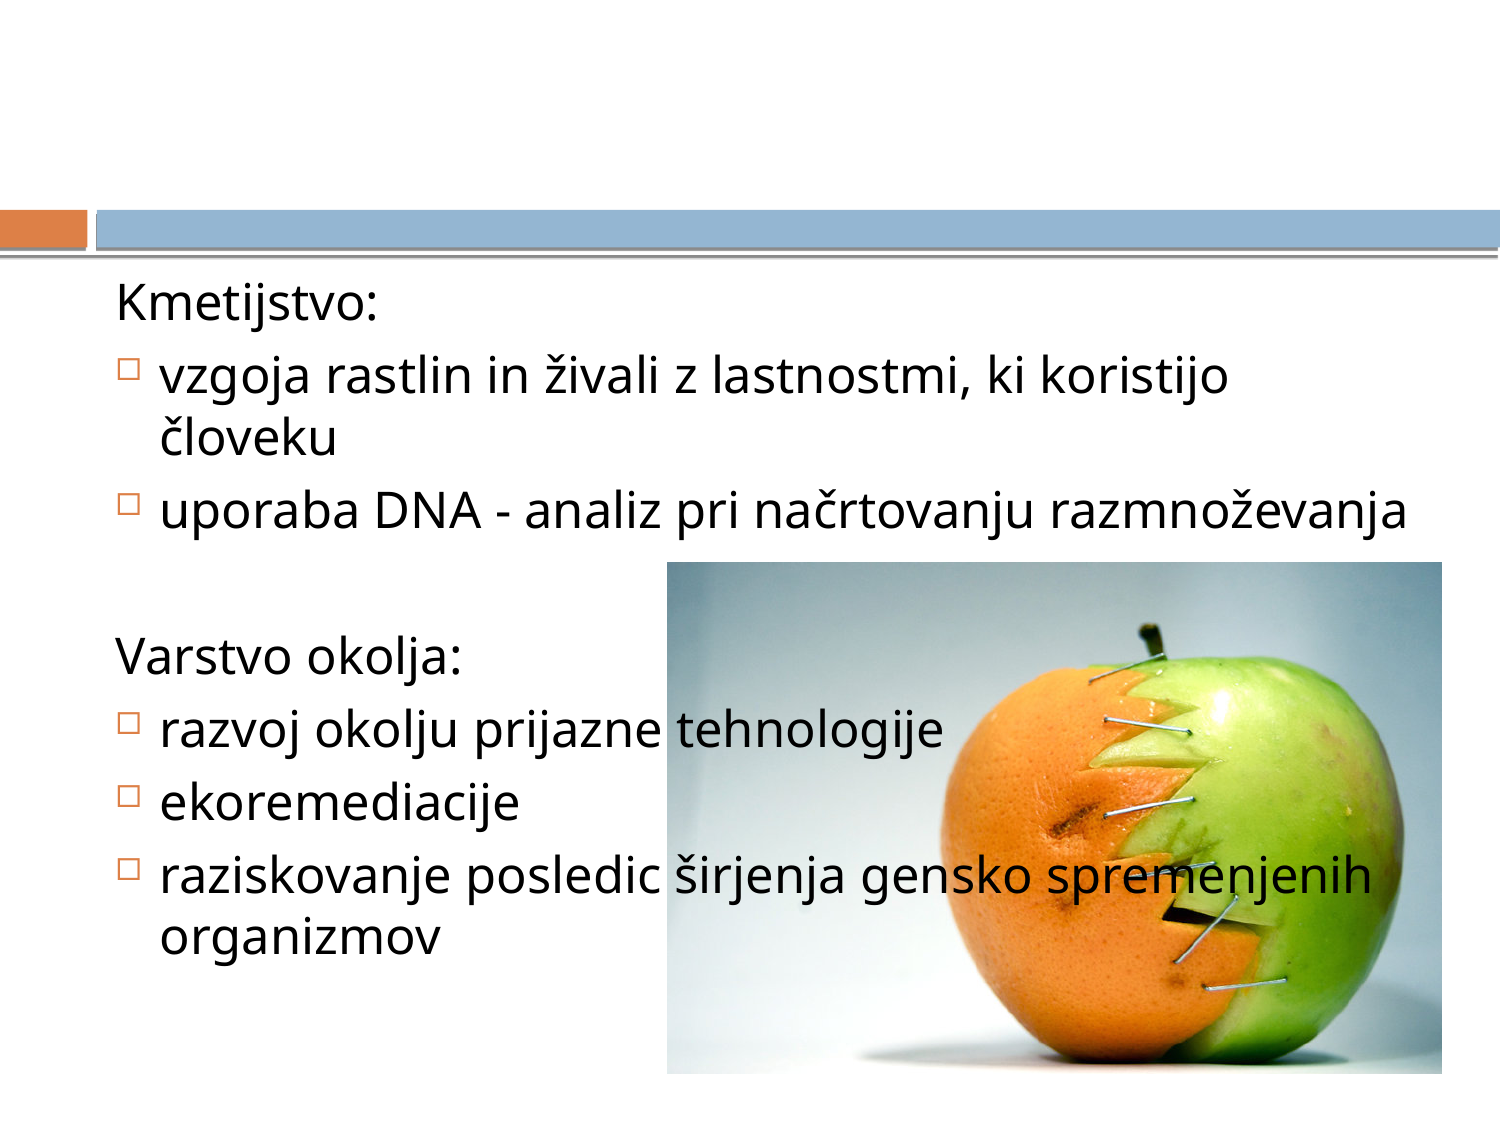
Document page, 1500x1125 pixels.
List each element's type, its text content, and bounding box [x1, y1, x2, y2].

list Kmetijstvo: vzgoja rastlin in živali z lastnostmi, ki koristijo človeku uporaba DNA - analiz pri načrtovanju razmnoževanja Varstvo okolja: razvoj okolju prijazne tehnologije ekoremediacije raziskovanje posledic širjenja gensko spremenjenih organizmov [100, 262, 1438, 1032]
picture [667, 562, 1442, 1074]
